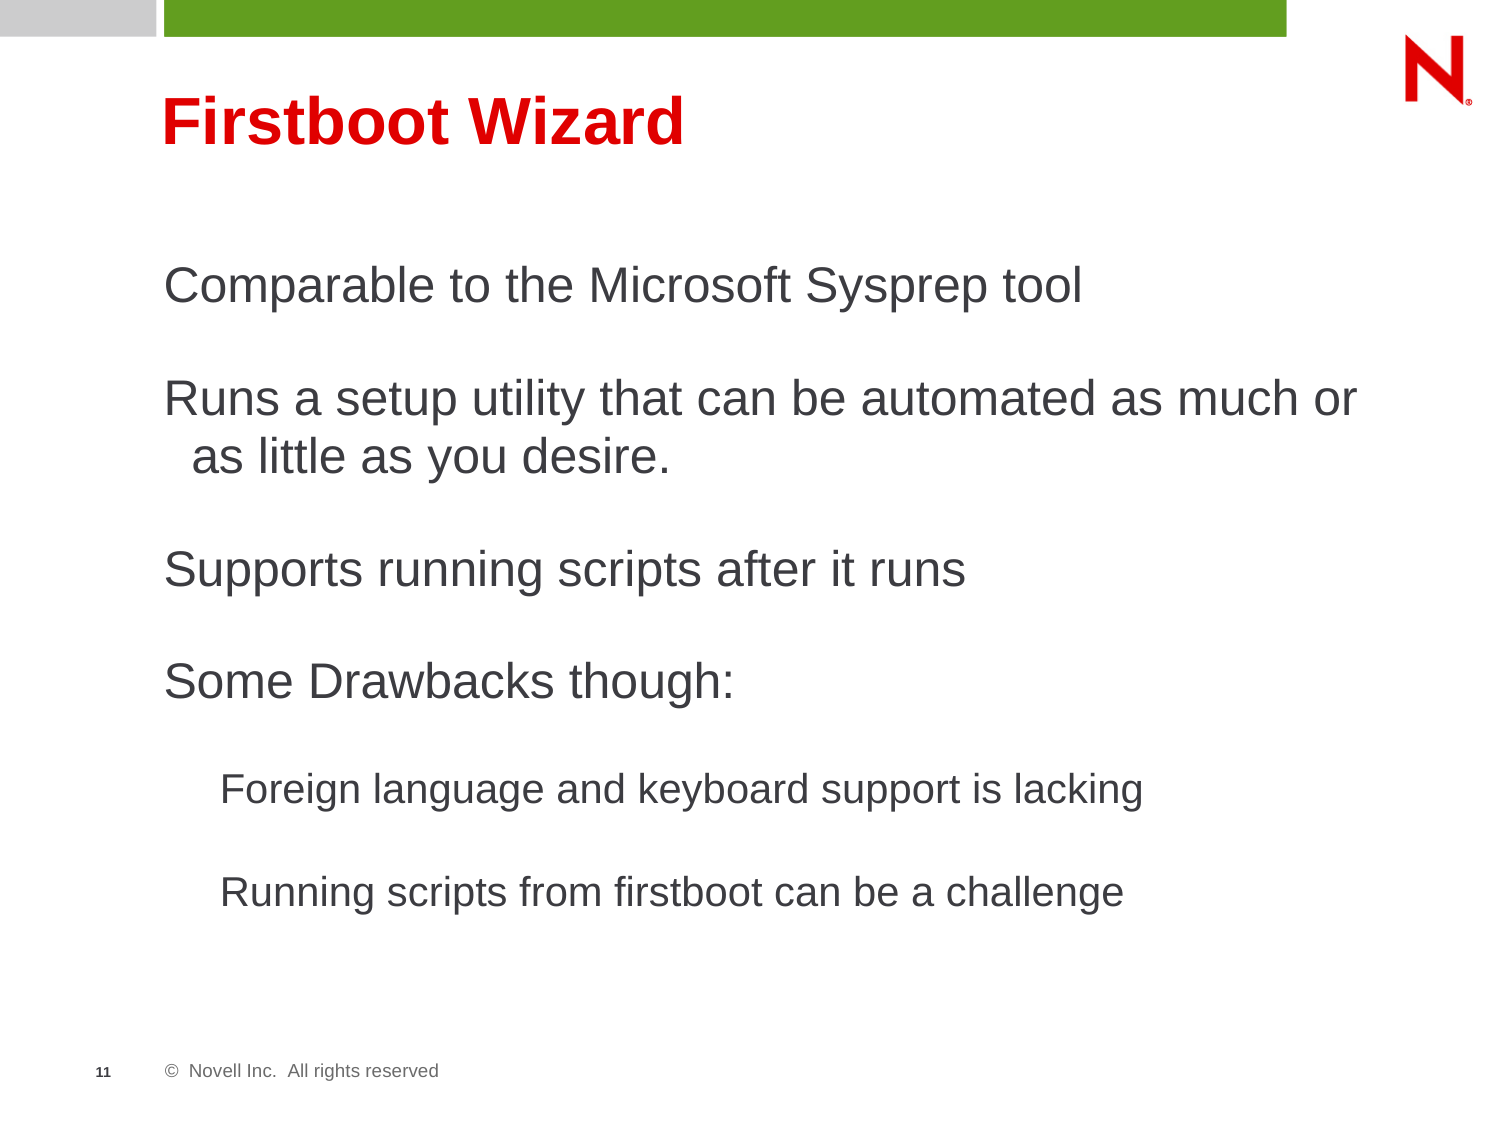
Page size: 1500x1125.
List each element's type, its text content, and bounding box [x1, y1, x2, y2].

picture [1403, 32, 1473, 107]
title Firstboot Wizard [161, 41, 1383, 205]
list Comparable to the Microsoft Sysprep tool Runs a setup utility that can be automated as much or as little as you desire. Supports running scripts after it runs Some Drawbacks though: Foreign language and keyboard support is lacking Running scripts from firstboot can be a challenge [163, 254, 1404, 986]
